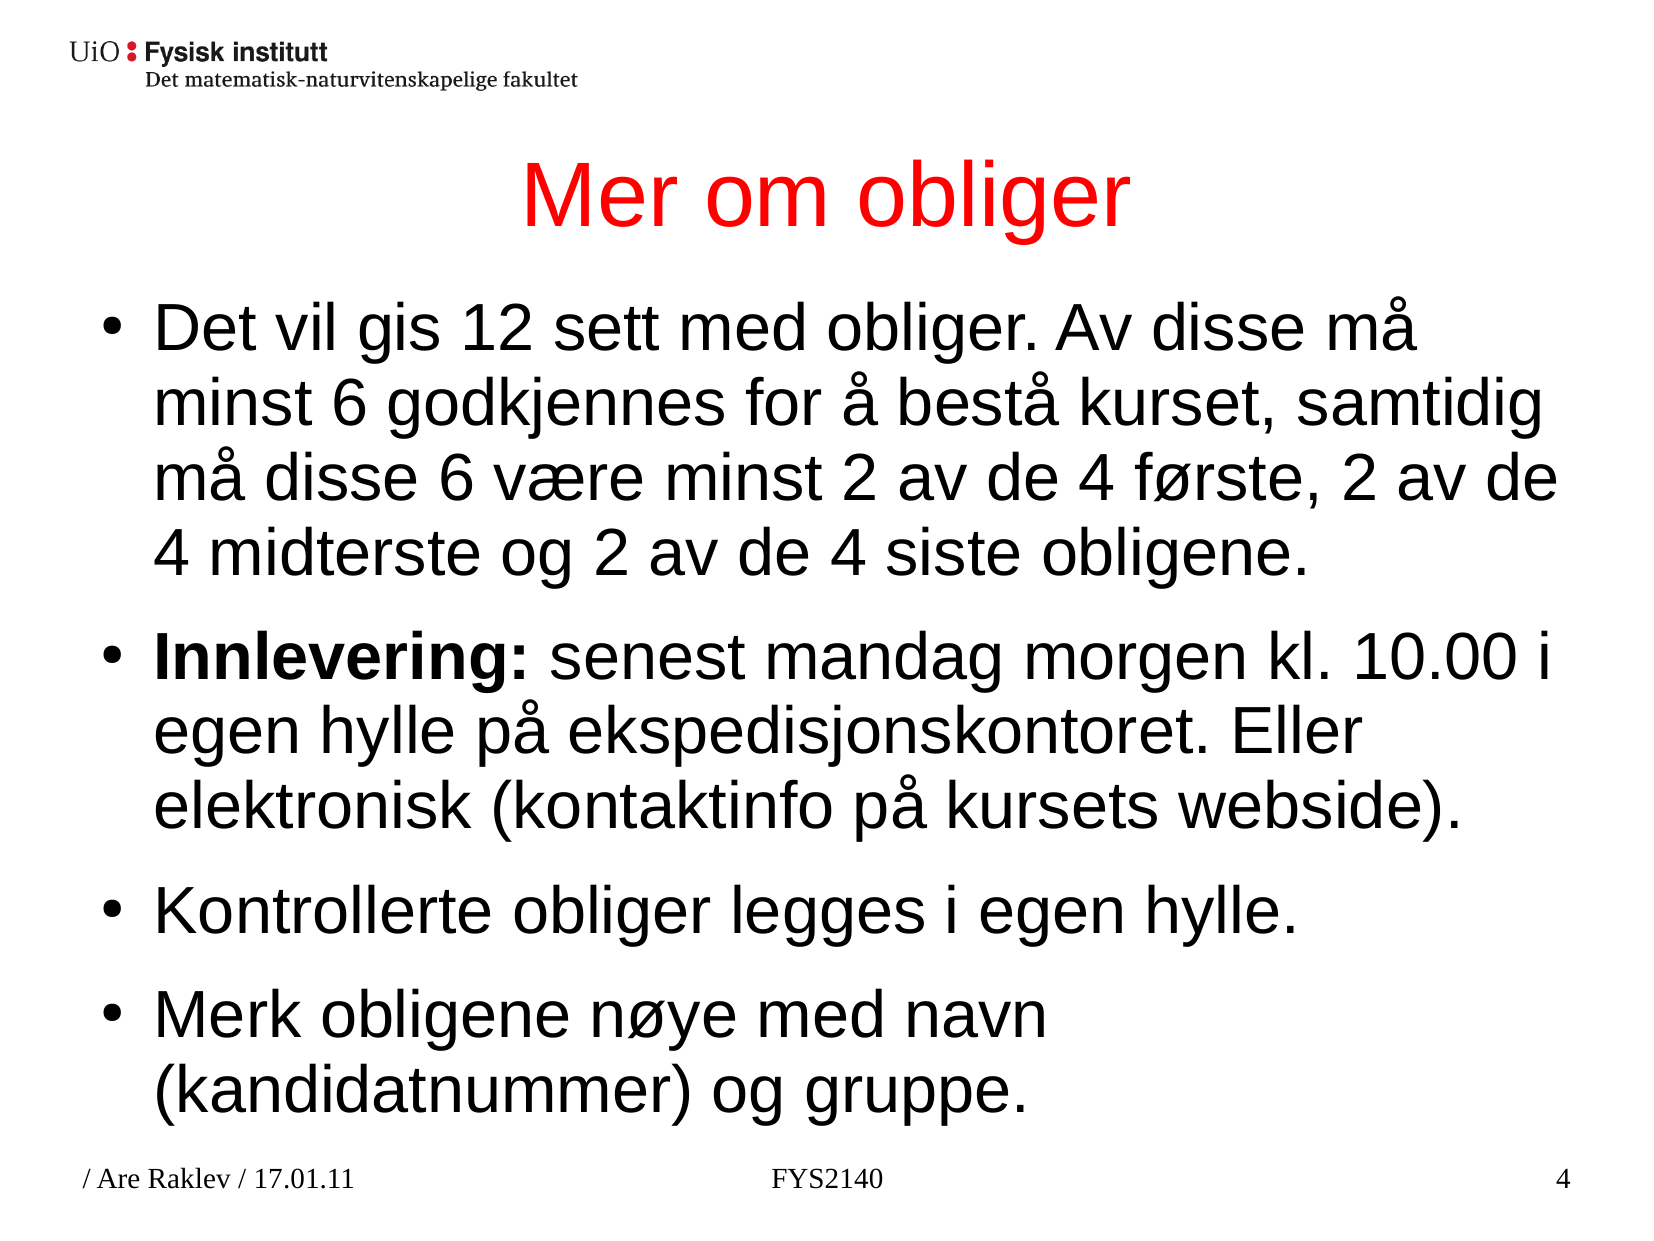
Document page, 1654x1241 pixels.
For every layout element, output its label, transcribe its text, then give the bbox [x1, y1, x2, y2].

picture [68, 37, 581, 93]
list Det vil gis 12 sett med obliger. Av disse må minst 6 godkjennes for å bestå kurset, samtidig må disse 6 være minst 2 av de 4 første, 2 av de 4 midterste og 2 av de 4 siste obligene. Innlevering: senest mandag morgen kl. 10.00 i egen hylle på ekspedisjonskontoret. Eller elektronisk (kontaktinfo på kursets webside). Kontrollerte obliger legges i egen hylle. Merk obligene nøye med navn (kandidatnummer) og gruppe. [82, 290, 1571, 1125]
title Mer om obliger [82, 90, 1571, 290]
